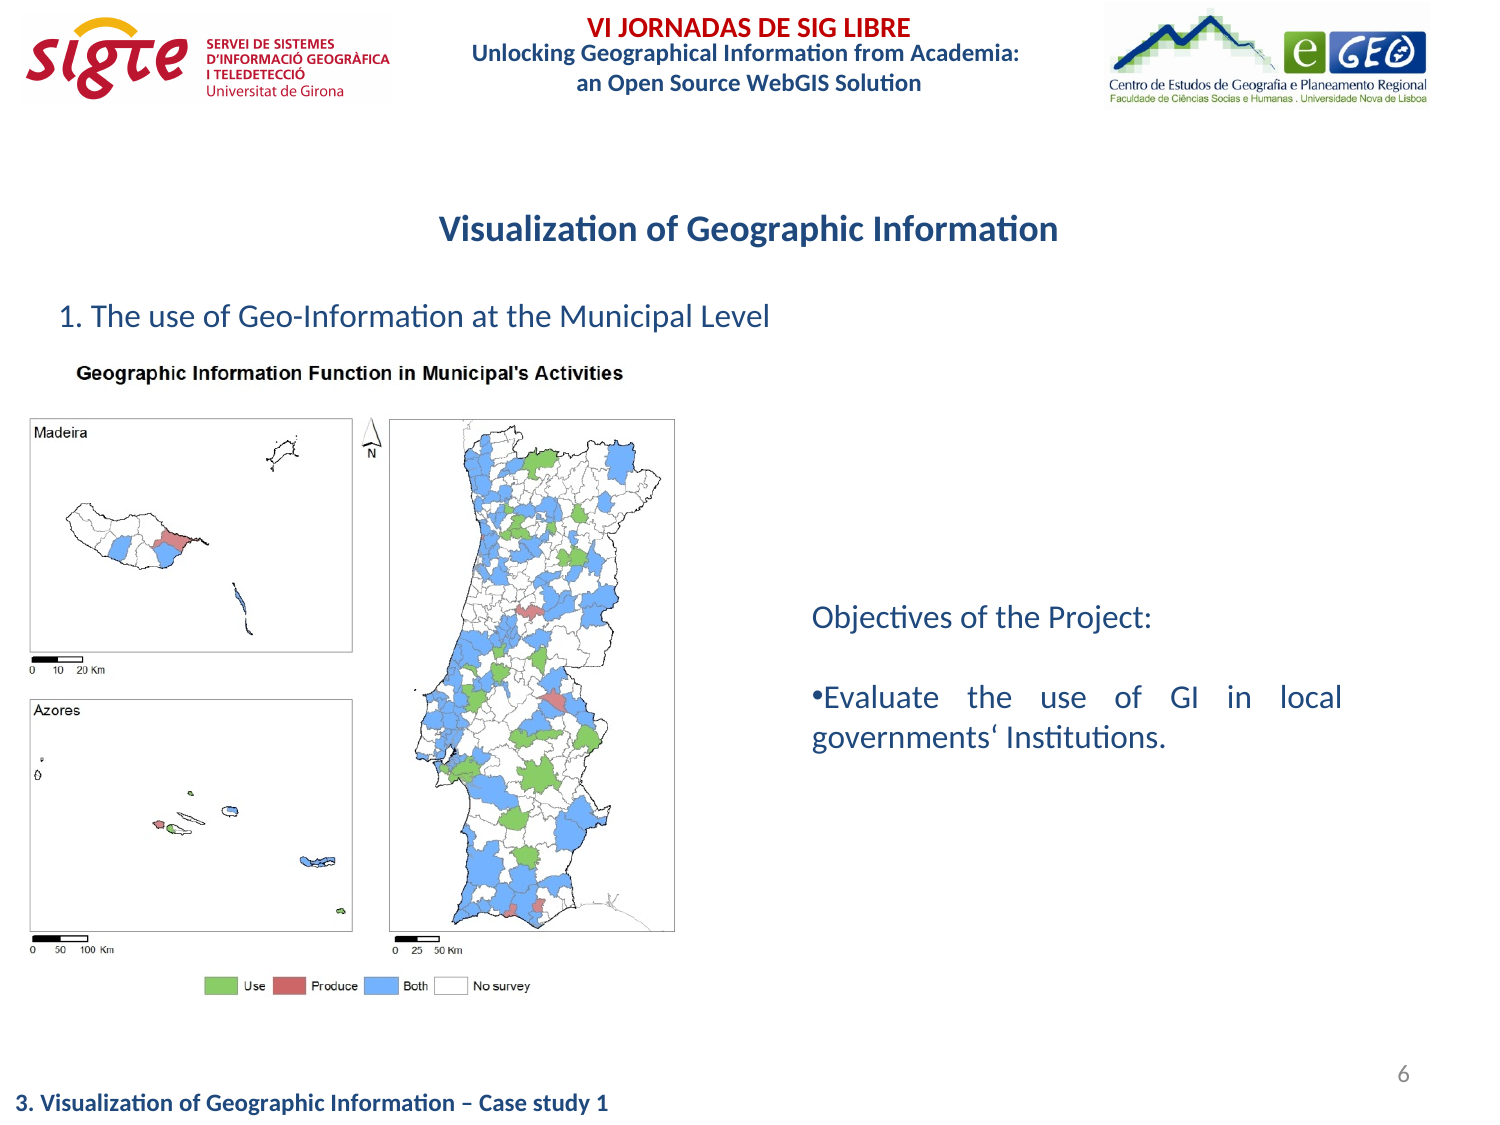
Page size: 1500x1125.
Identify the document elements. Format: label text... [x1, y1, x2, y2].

picture [1104, 2, 1430, 110]
picture [20, 13, 393, 103]
text_box Unlocking Geographical Information from Academia: an Open Source WebGIS Solution [442, 29, 1057, 105]
text_box Visualization of Geographic Information 1. The use of Geo-Information at the Municipal Level [18, 196, 1481, 342]
text_box 3. Visualization of Geographic Information – Case study 1 [0, 1078, 1345, 1125]
text_box Objectives of the Project: Evaluate the use of GI in local governments‘ Institutions. [797, 588, 1359, 763]
text_box <número> [1074, 1042, 1426, 1103]
picture [29, 356, 680, 997]
text_box VI JORNADAS DE SIG LIBRE [572, 0, 927, 29]
